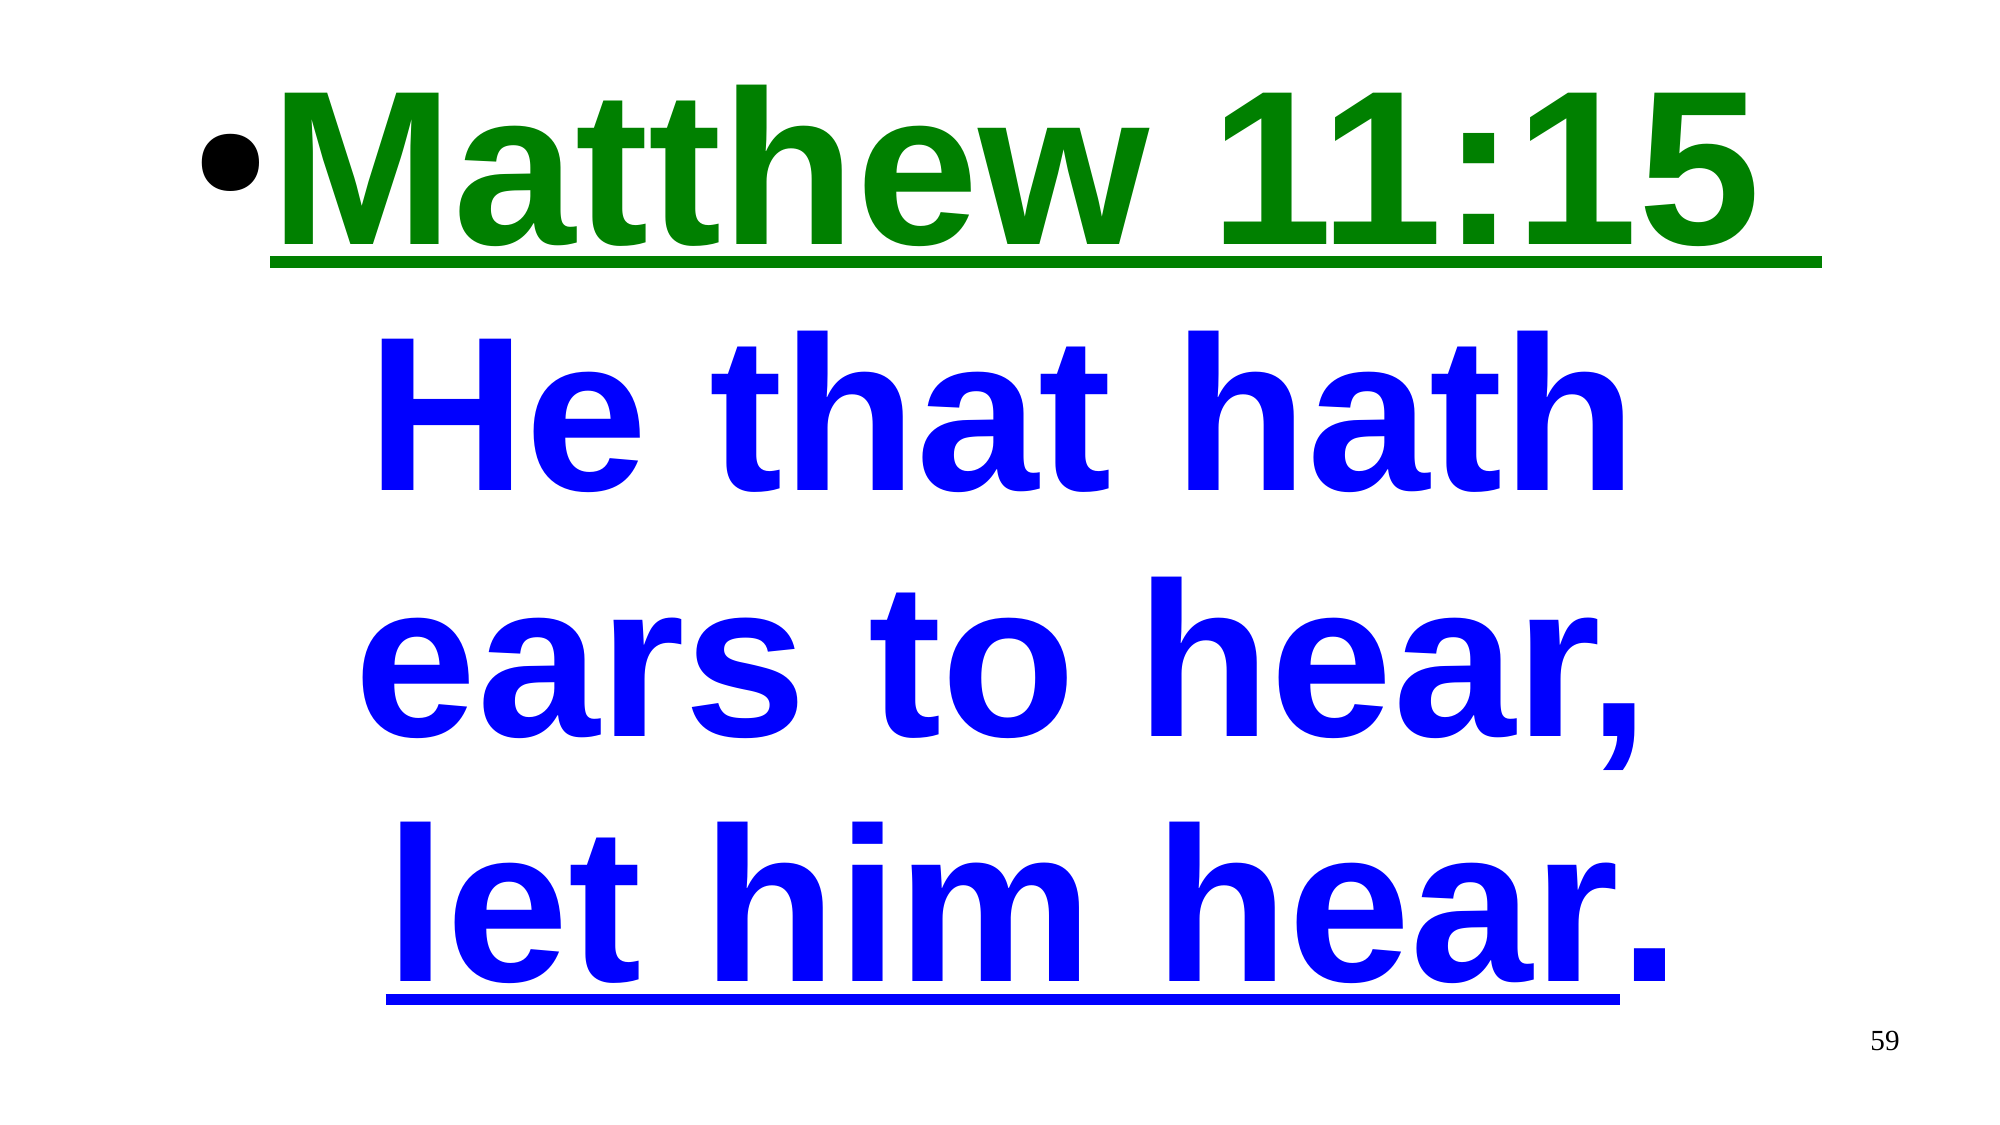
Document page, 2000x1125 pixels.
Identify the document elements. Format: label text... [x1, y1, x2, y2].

list Matthew 11:15 He that hath ears to hear, let him hear. [45, 45, 1951, 1044]
